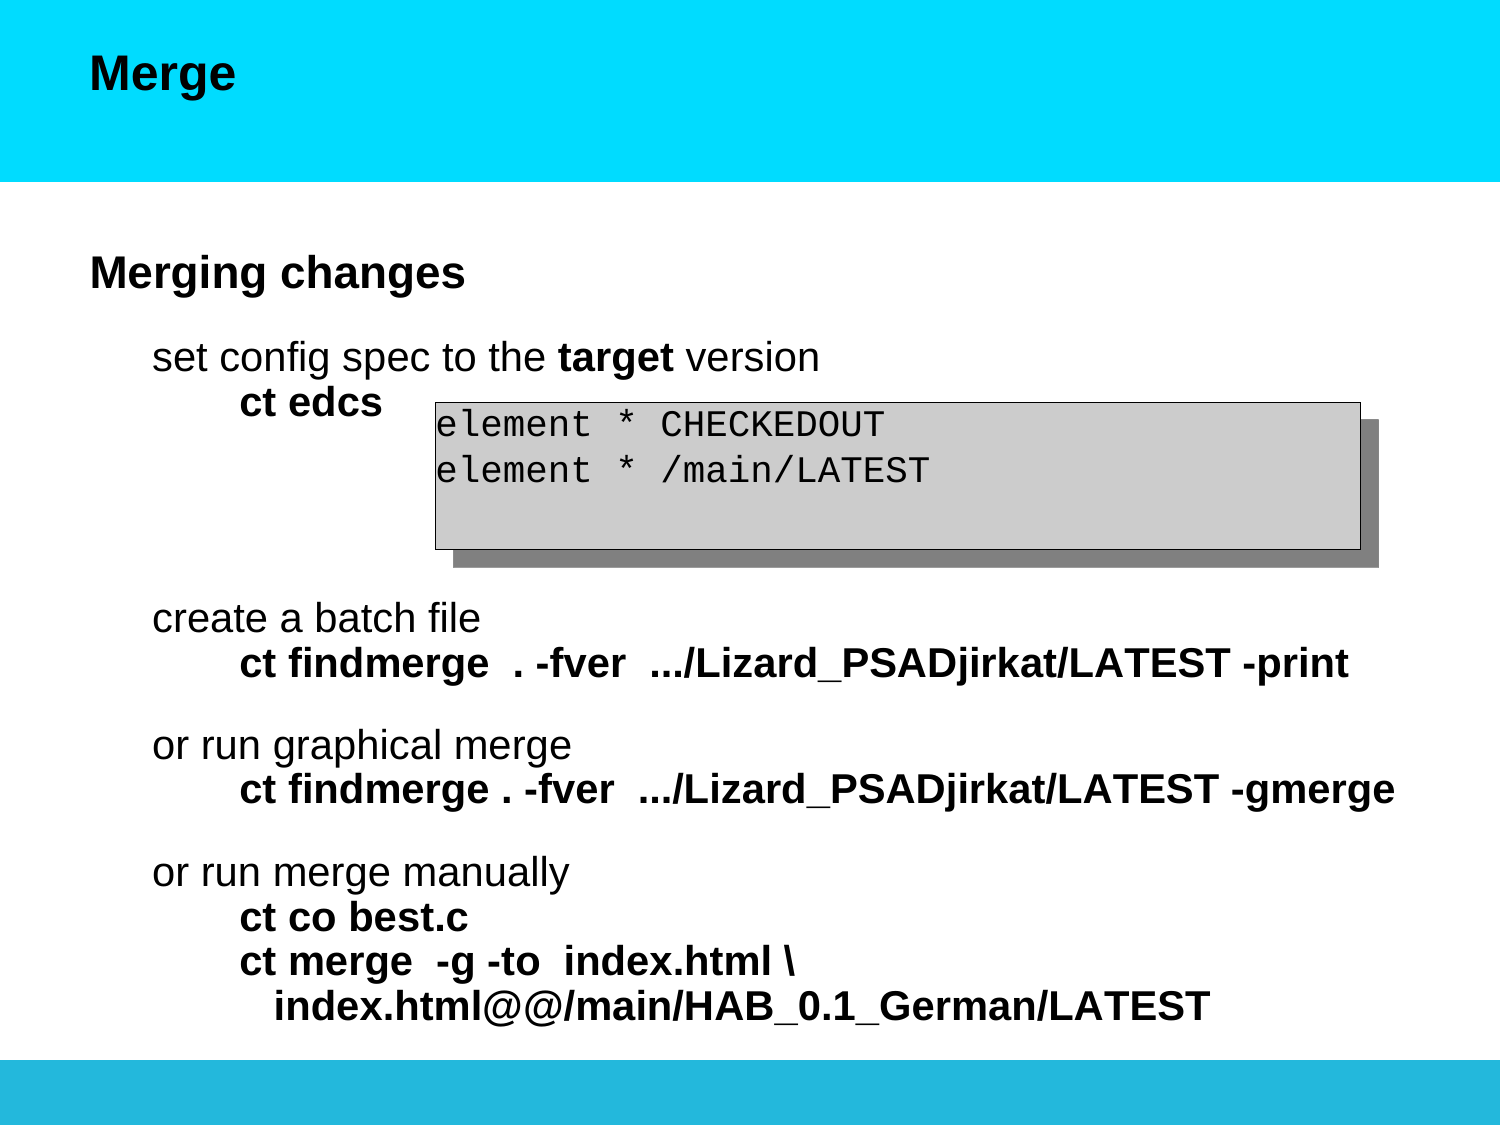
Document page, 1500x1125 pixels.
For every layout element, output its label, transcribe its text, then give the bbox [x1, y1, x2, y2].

picture [0, 182, 1500, 1060]
title Merge [74, 0, 1026, 173]
list Merging changes set config spec to the target version ct edcs create a batch file ct findmerge . -fver .../Lizard_PSADjirkat/LATEST -print or run graphical merge ct findmerge . -fver .../Lizard_PSADjirkat/LATEST -gmerge or run merge manually ct co best.c ct merge -g -to index.html \ index.html@@/main/HAB_0.1_German/LATEST [74, 241, 1500, 1089]
text_box element * CHECKEDOUT element * /main/LATEST [435, 402, 1361, 550]
